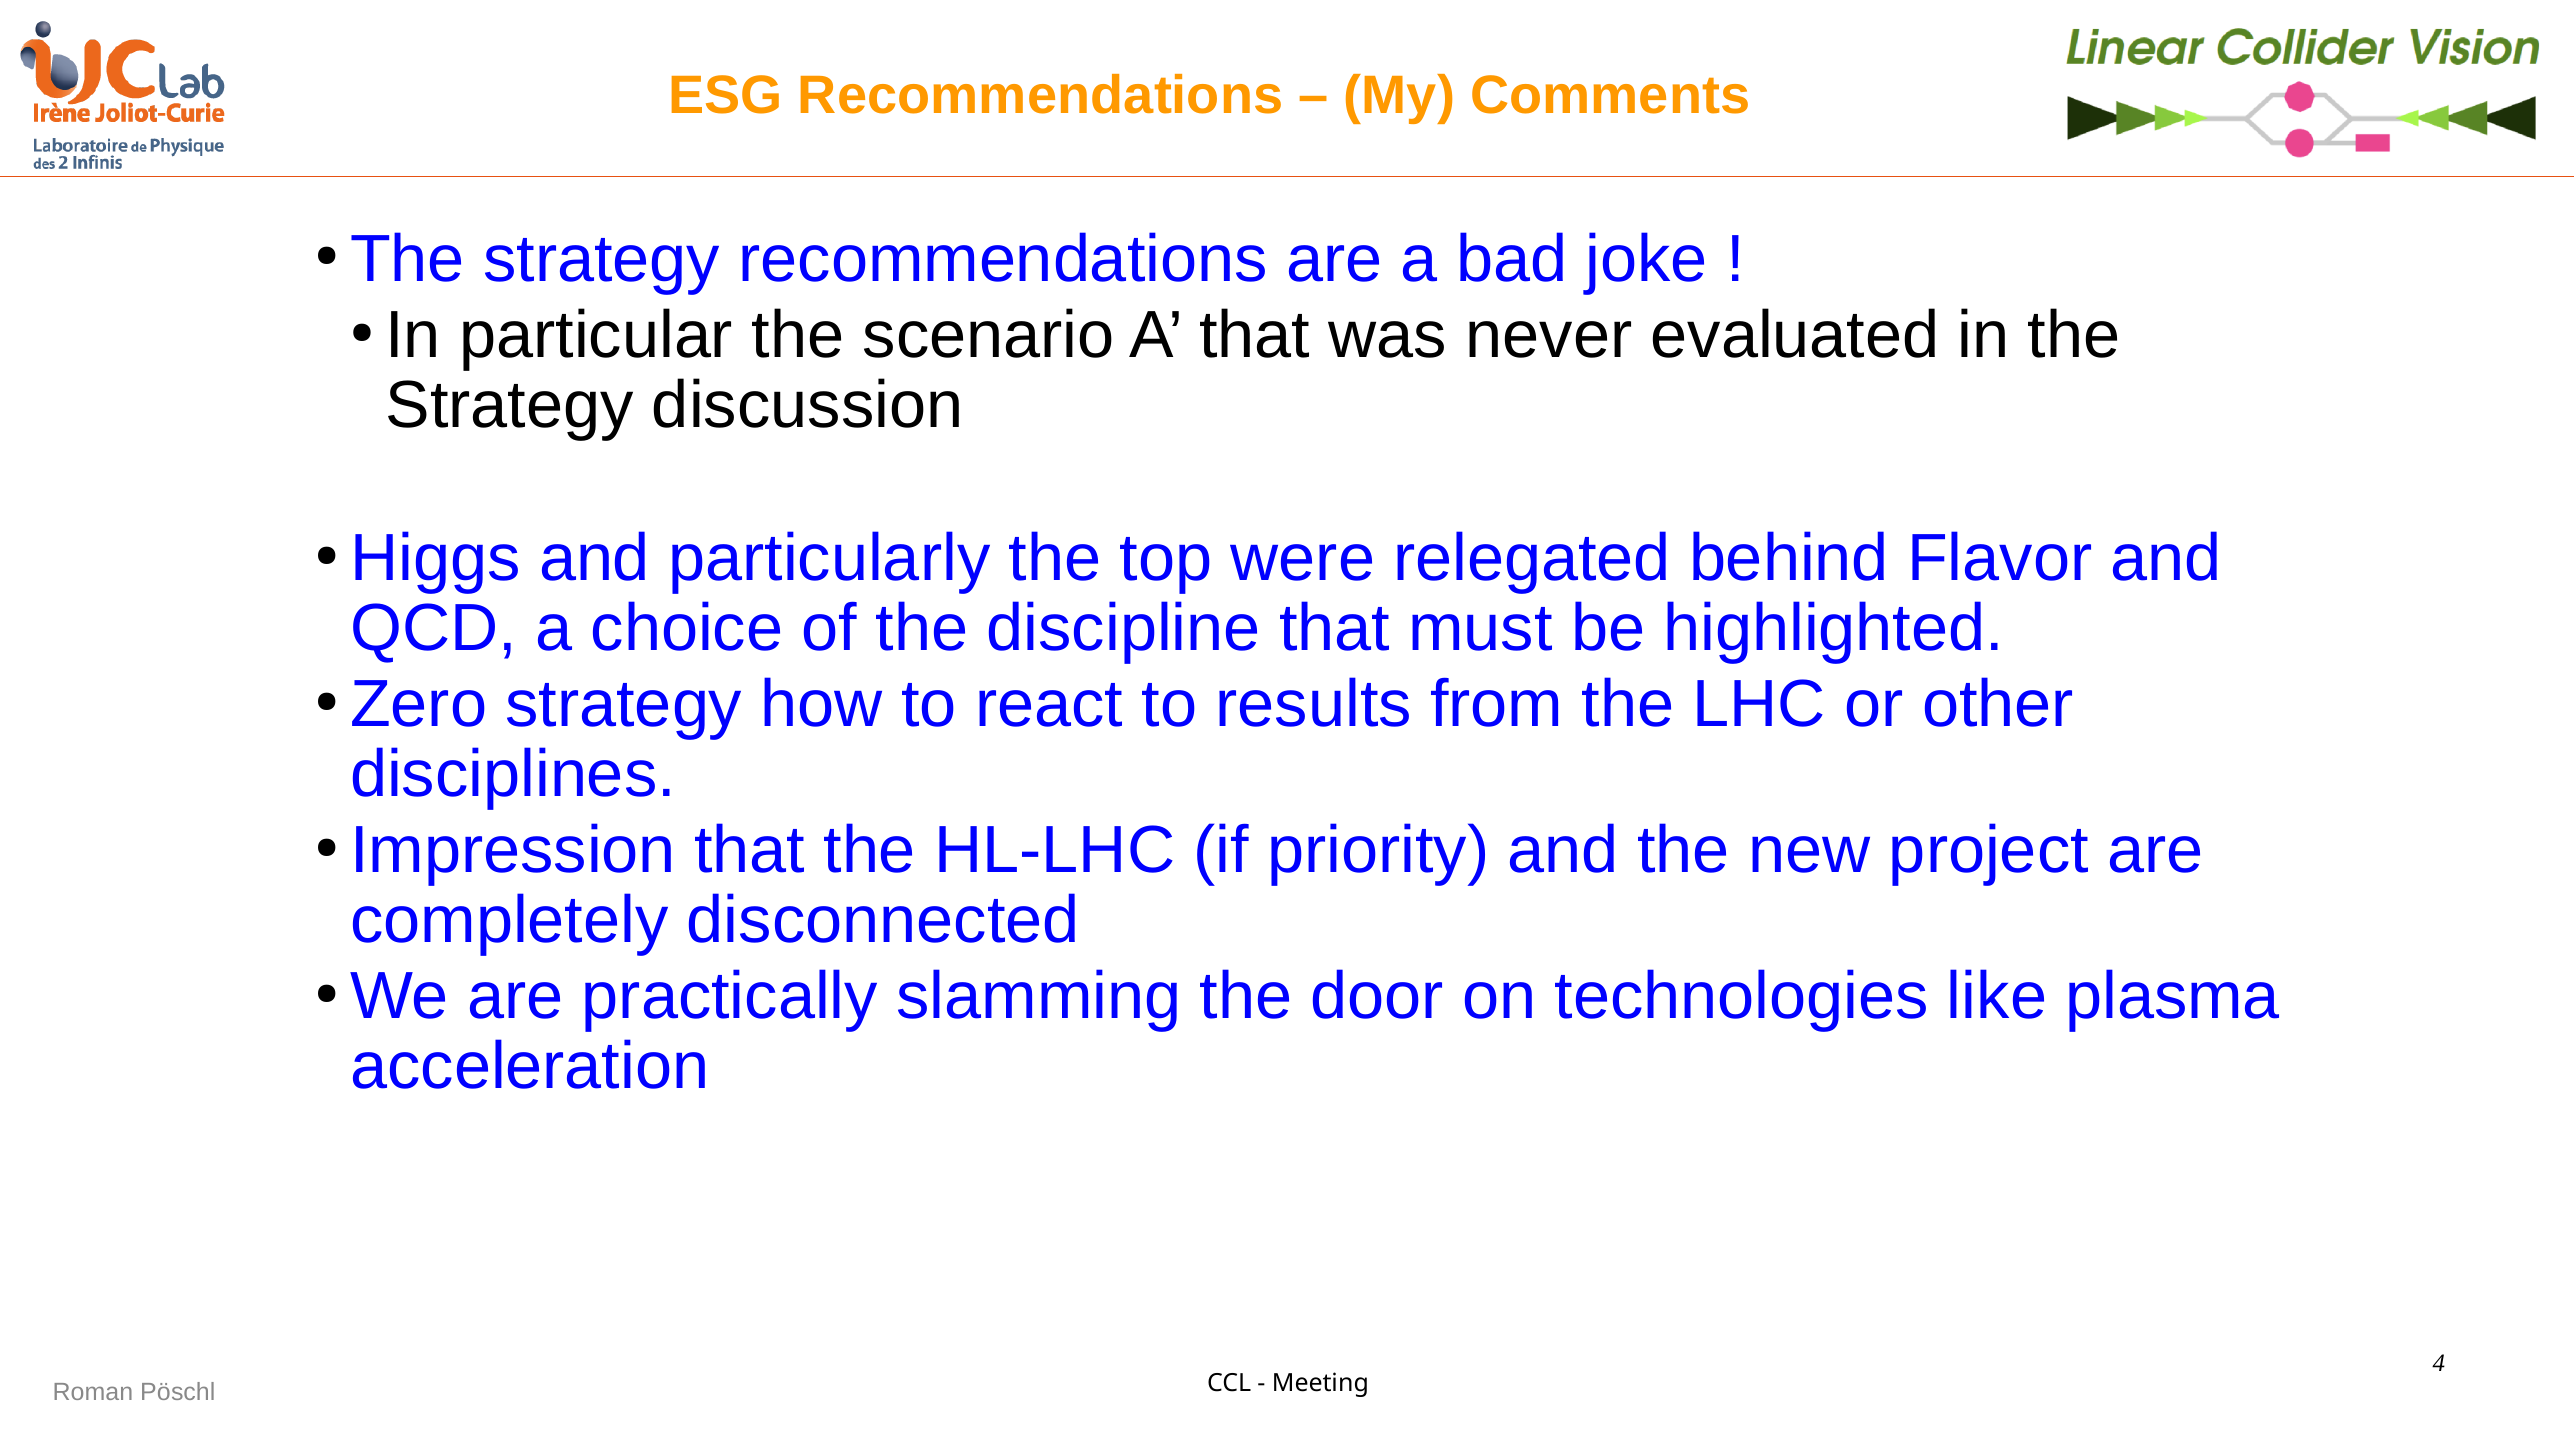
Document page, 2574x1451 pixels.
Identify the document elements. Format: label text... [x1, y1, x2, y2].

title ESG Recommendations – (My) Comments [67, 29, 2384, 159]
text_box The strategy recommendations are a bad joke ! In particular the scenario A’ that was never evaluated in the Strategy discussion Higgs and particularly the top were relegated behind Flavor and QCD, a choice of the discipline that must be highlighted. Zero strategy how to react to results from the LHC or other disciplines. Impression that the HL-LHC (if priority) and the new project are completely disconnected We are practically slamming the door on technologies like plasma acceleration [300, 218, 2386, 1396]
picture [2045, 15, 2552, 166]
picture [4, 5, 240, 184]
